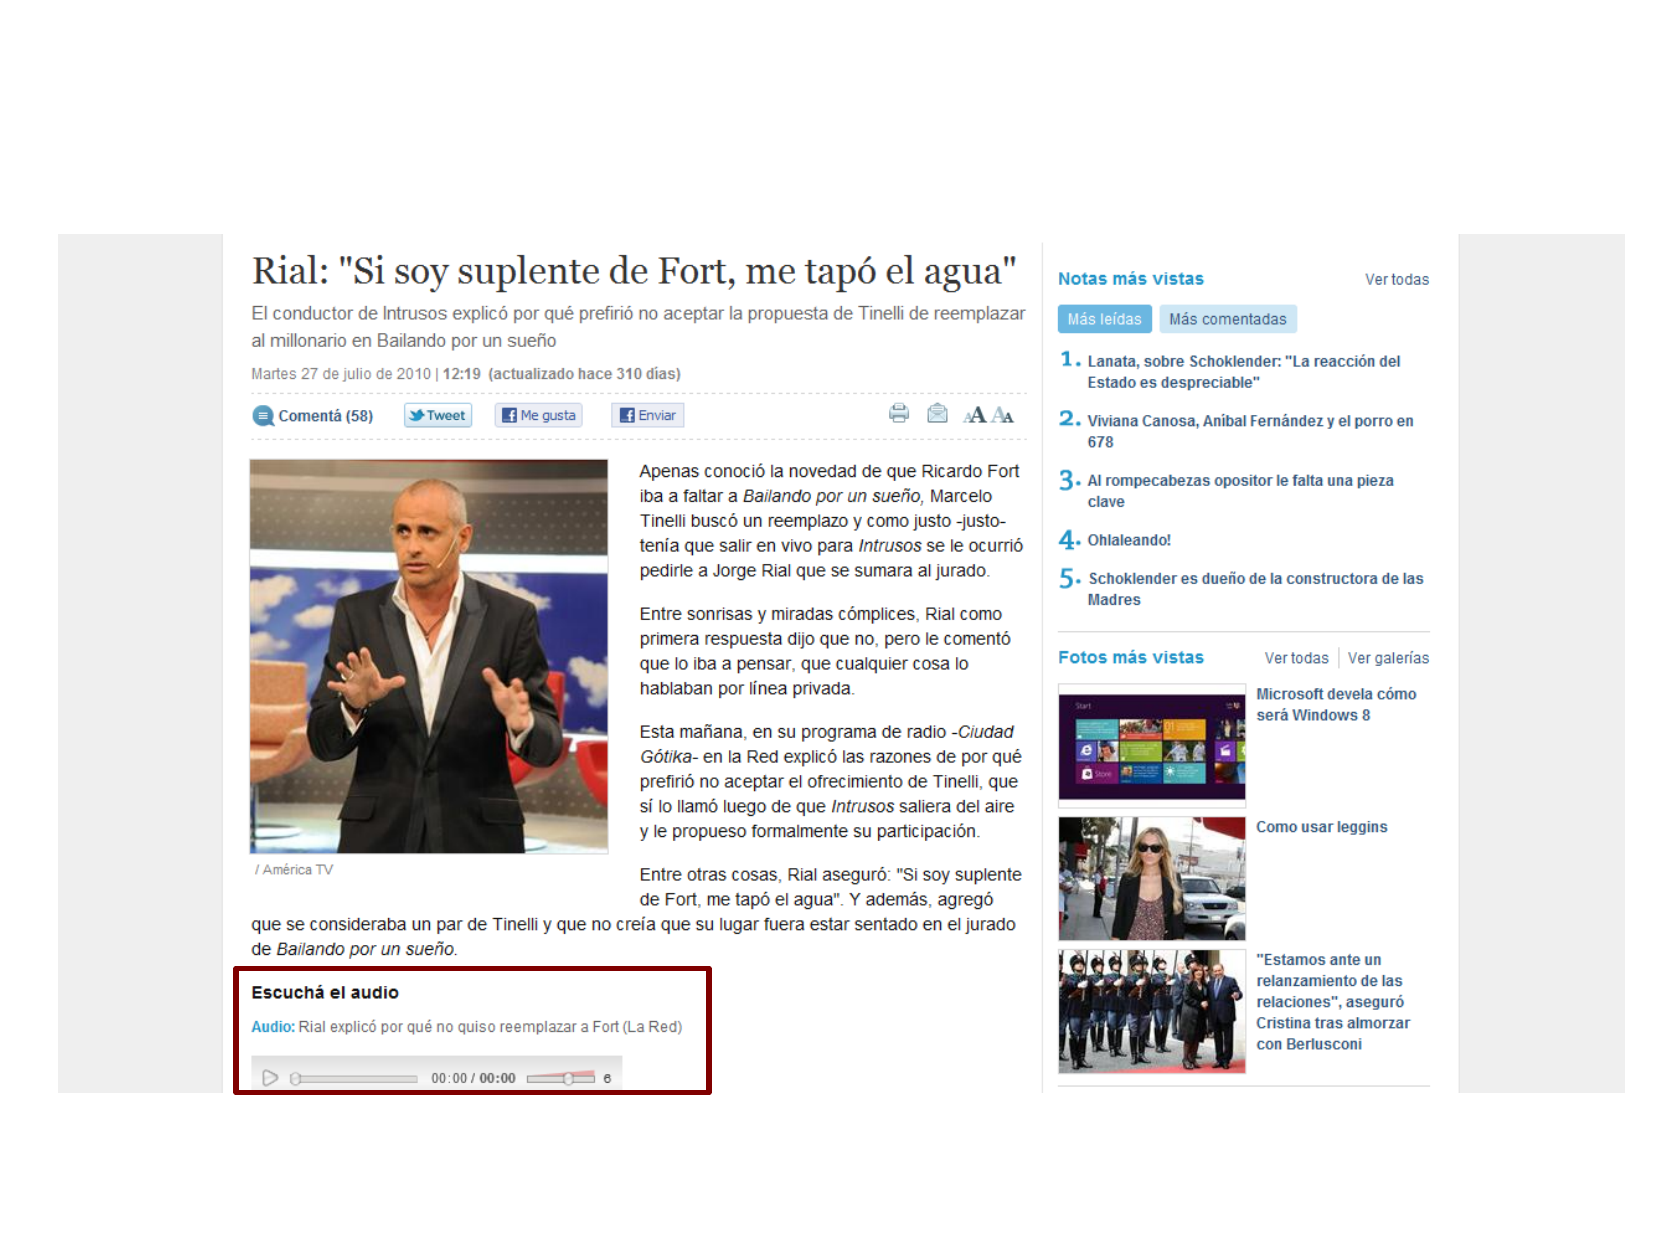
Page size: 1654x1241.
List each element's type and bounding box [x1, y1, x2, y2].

picture [239, 971, 706, 1090]
picture [58, 234, 1625, 1093]
